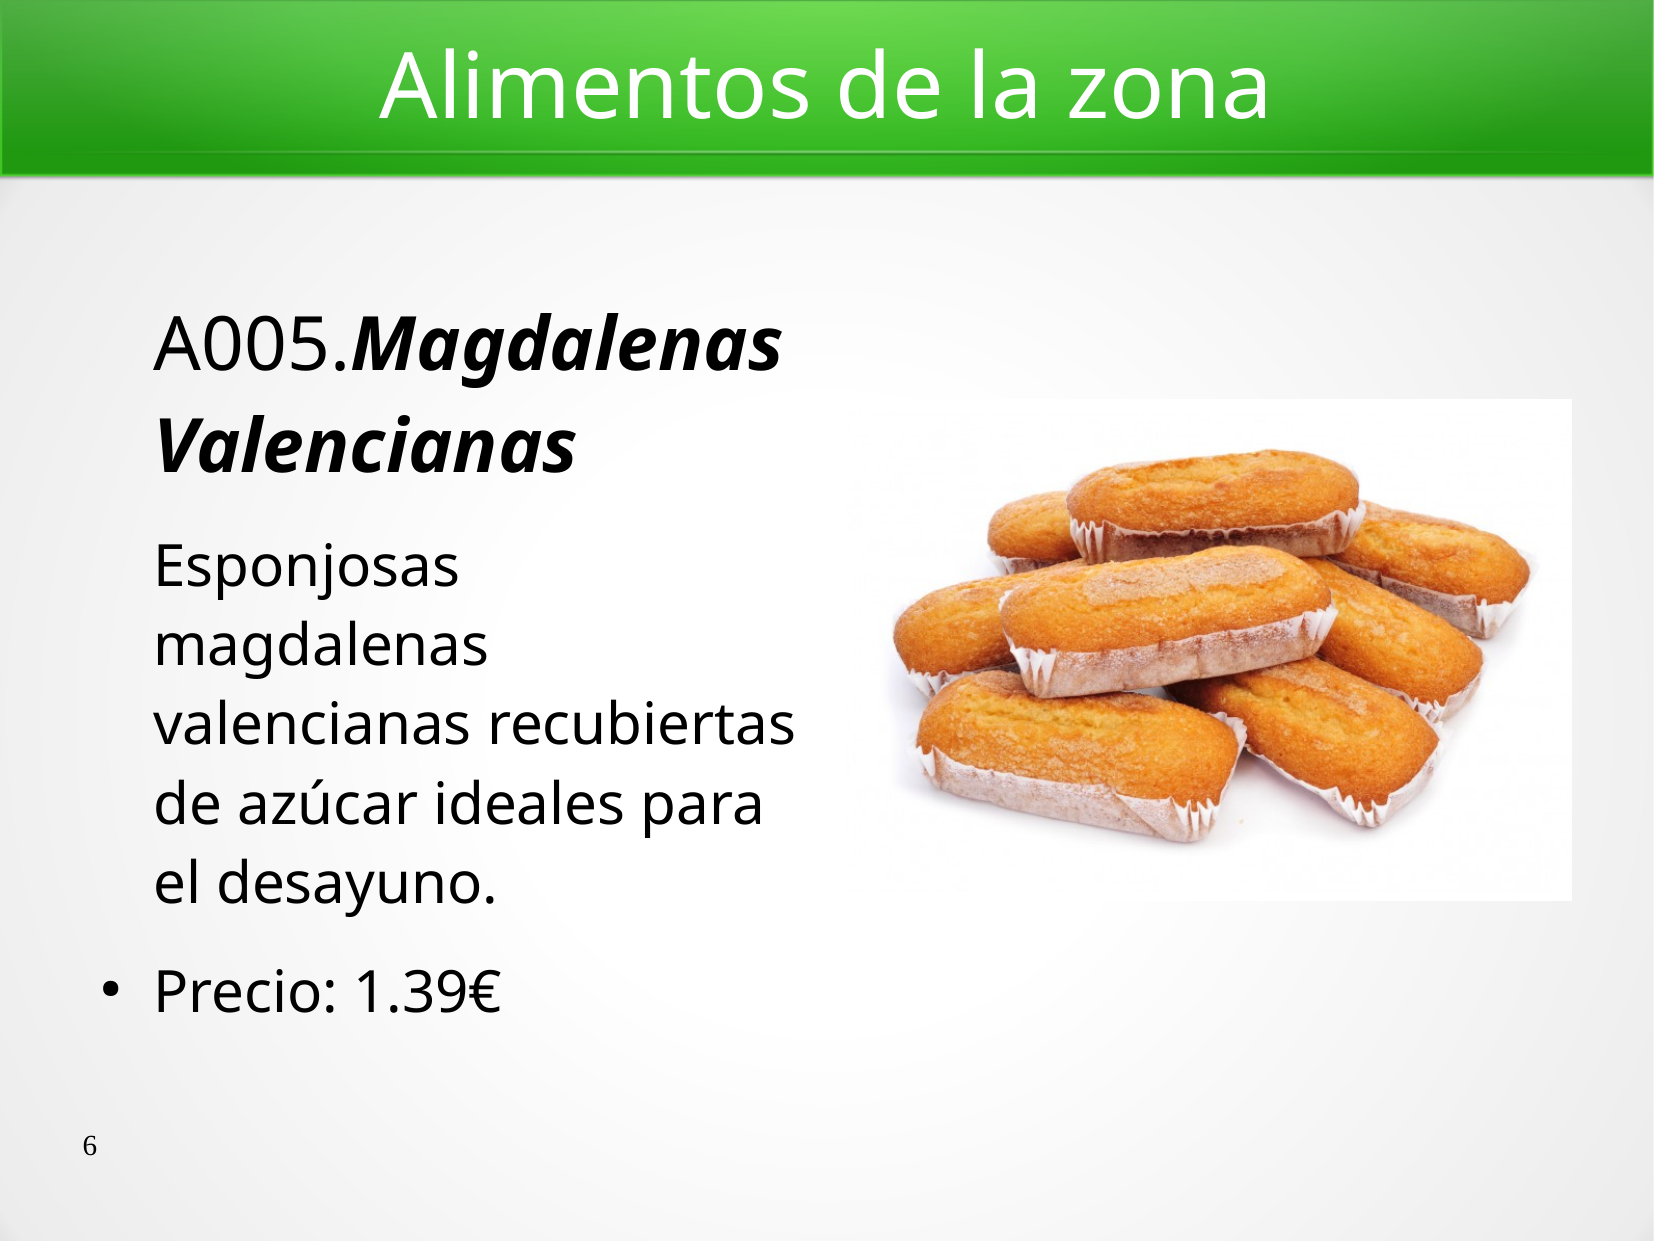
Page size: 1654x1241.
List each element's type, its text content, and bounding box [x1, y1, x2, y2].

list A005.Magdalenas Valencianas Esponjosas magdalenas valencianas recubiertas de azúcar ideales para el desayuno. Precio: 1.39€ [82, 290, 809, 1010]
picture [0, 0, 1654, 1241]
title Alimentos de la zona [82, 11, 1571, 154]
